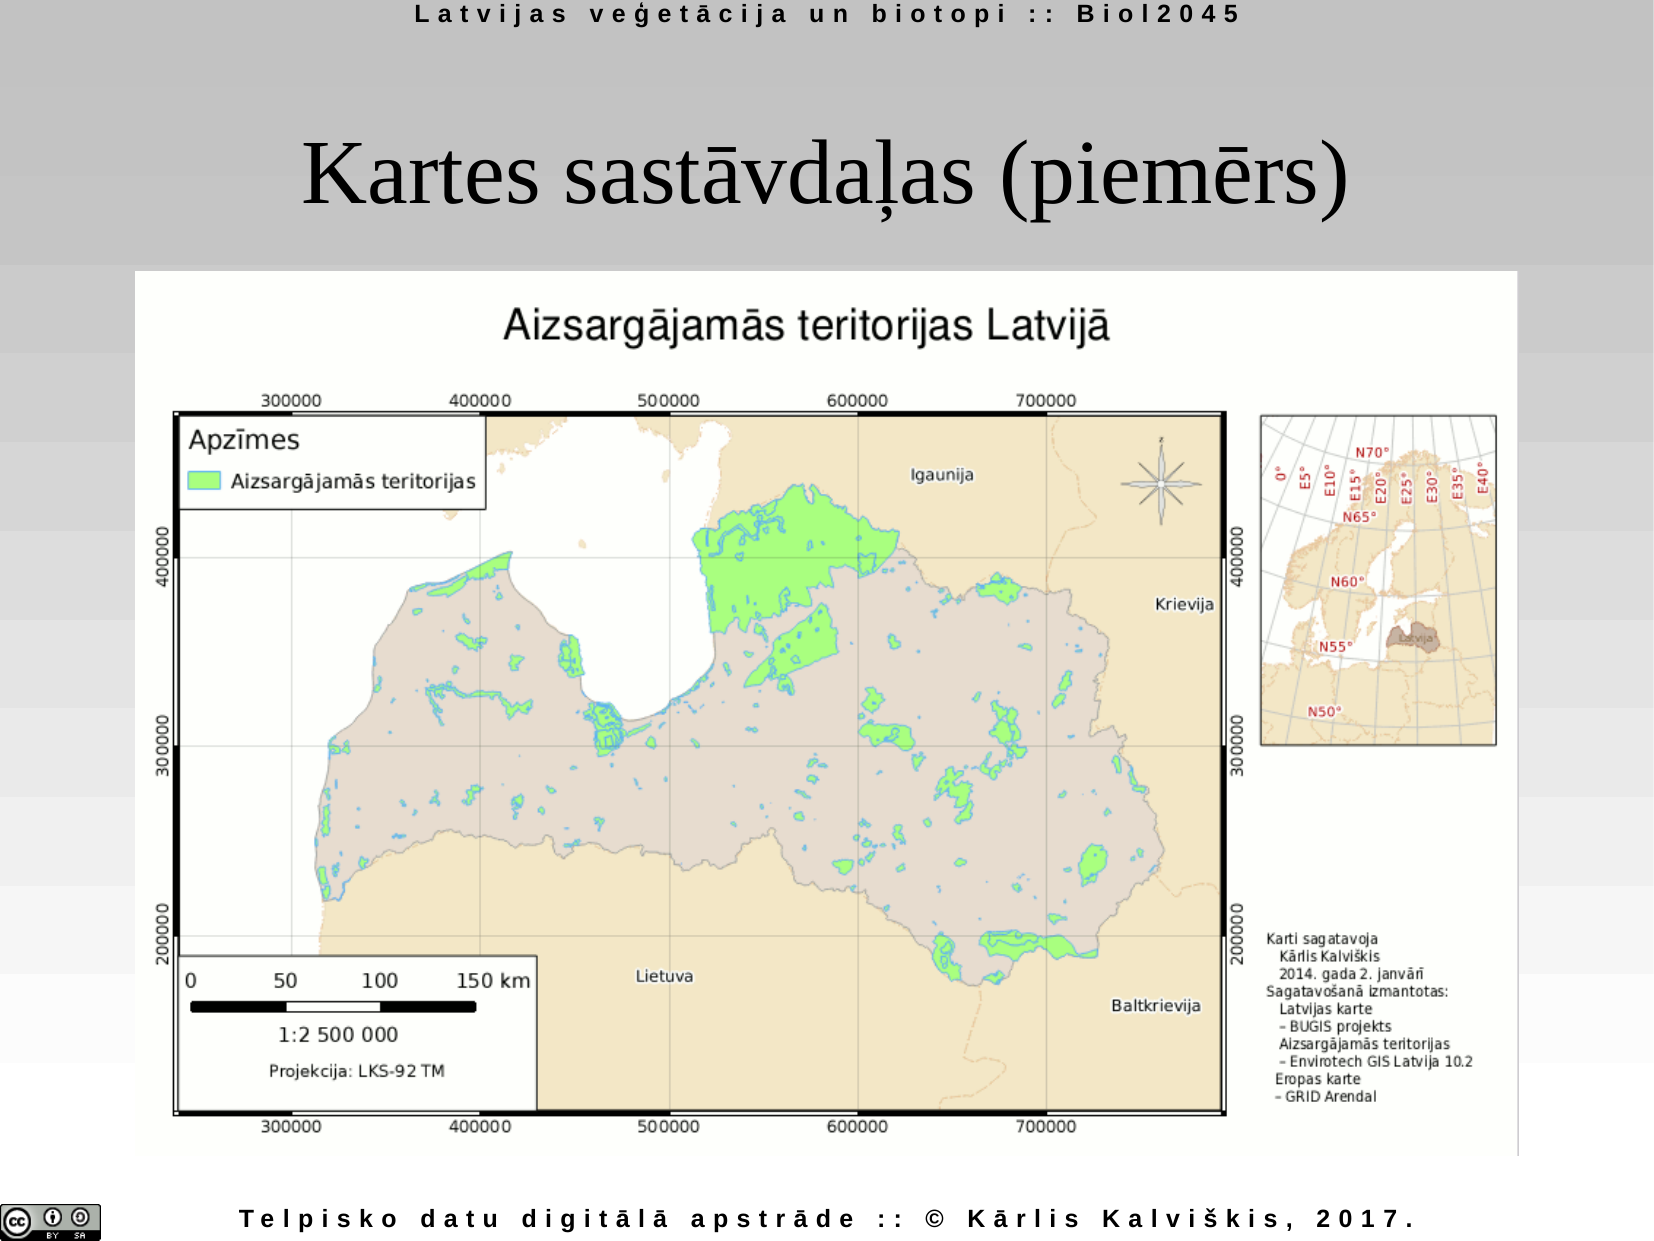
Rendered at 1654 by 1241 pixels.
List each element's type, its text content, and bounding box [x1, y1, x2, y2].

title Kartes sastāvdaļas (piemērs) [29, 49, 1625, 296]
picture [0, 0, 1654, 1241]
